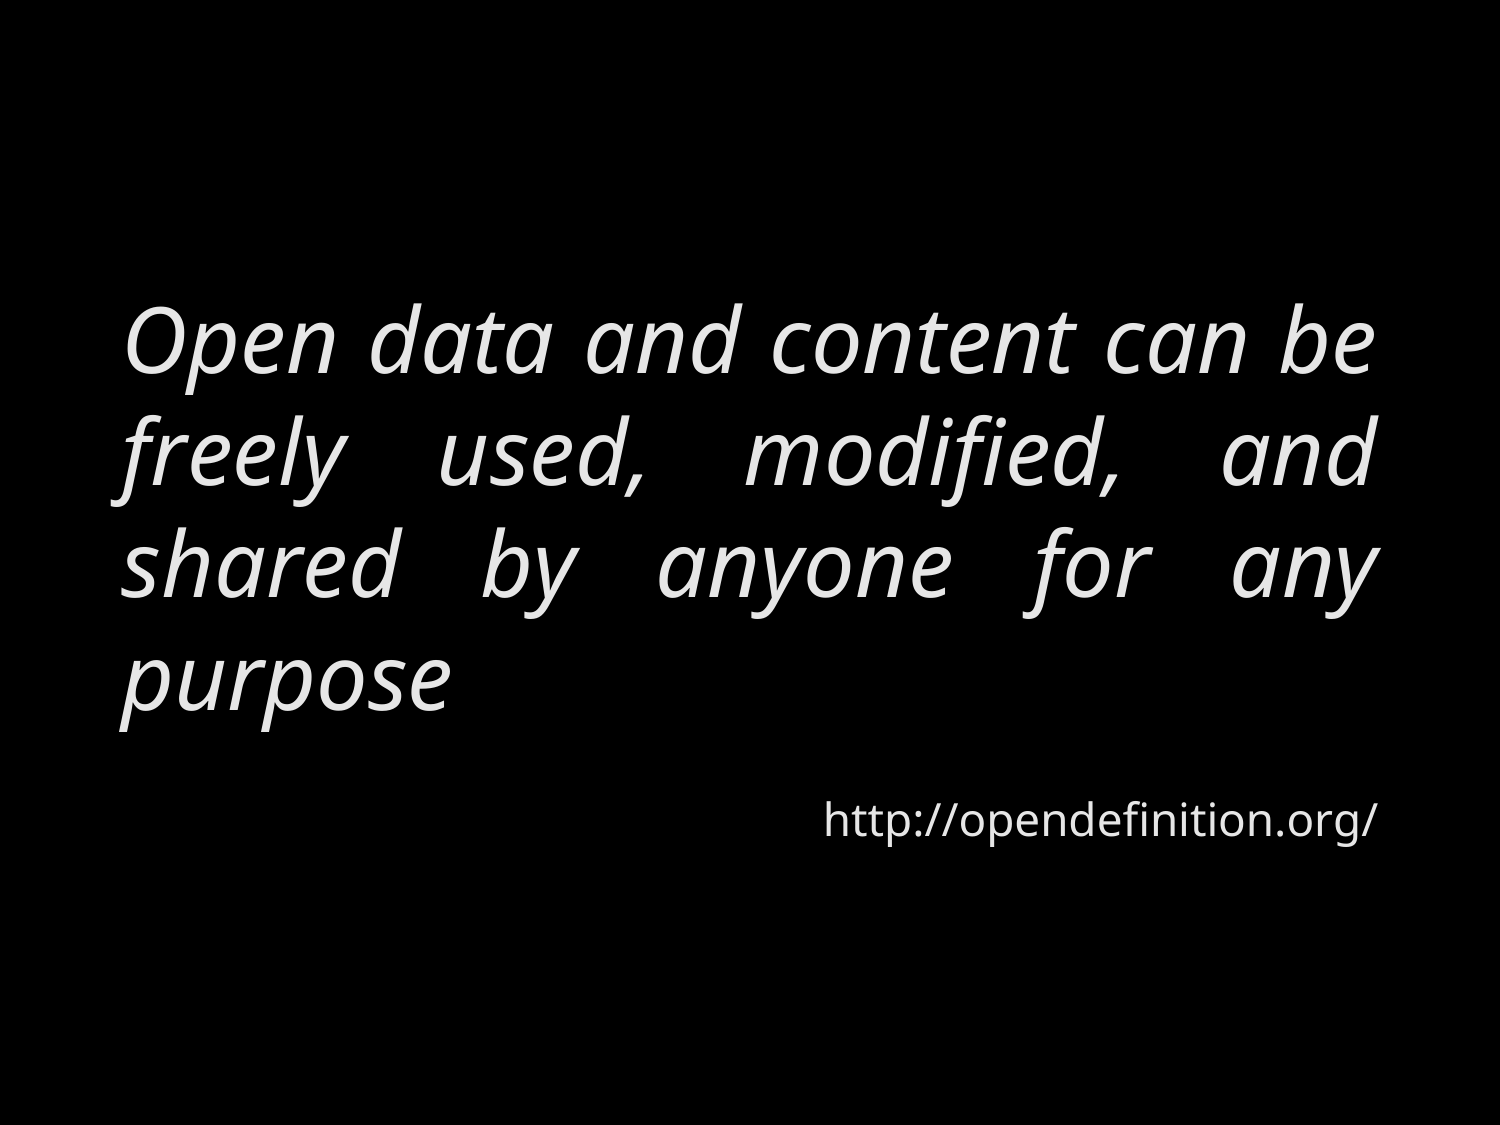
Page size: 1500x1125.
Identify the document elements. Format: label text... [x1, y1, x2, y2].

subtitle Open data and content can be freely used, modified, and shared by anyone for any purpose http://opendefinition.org/ [109, 112, 1391, 1013]
